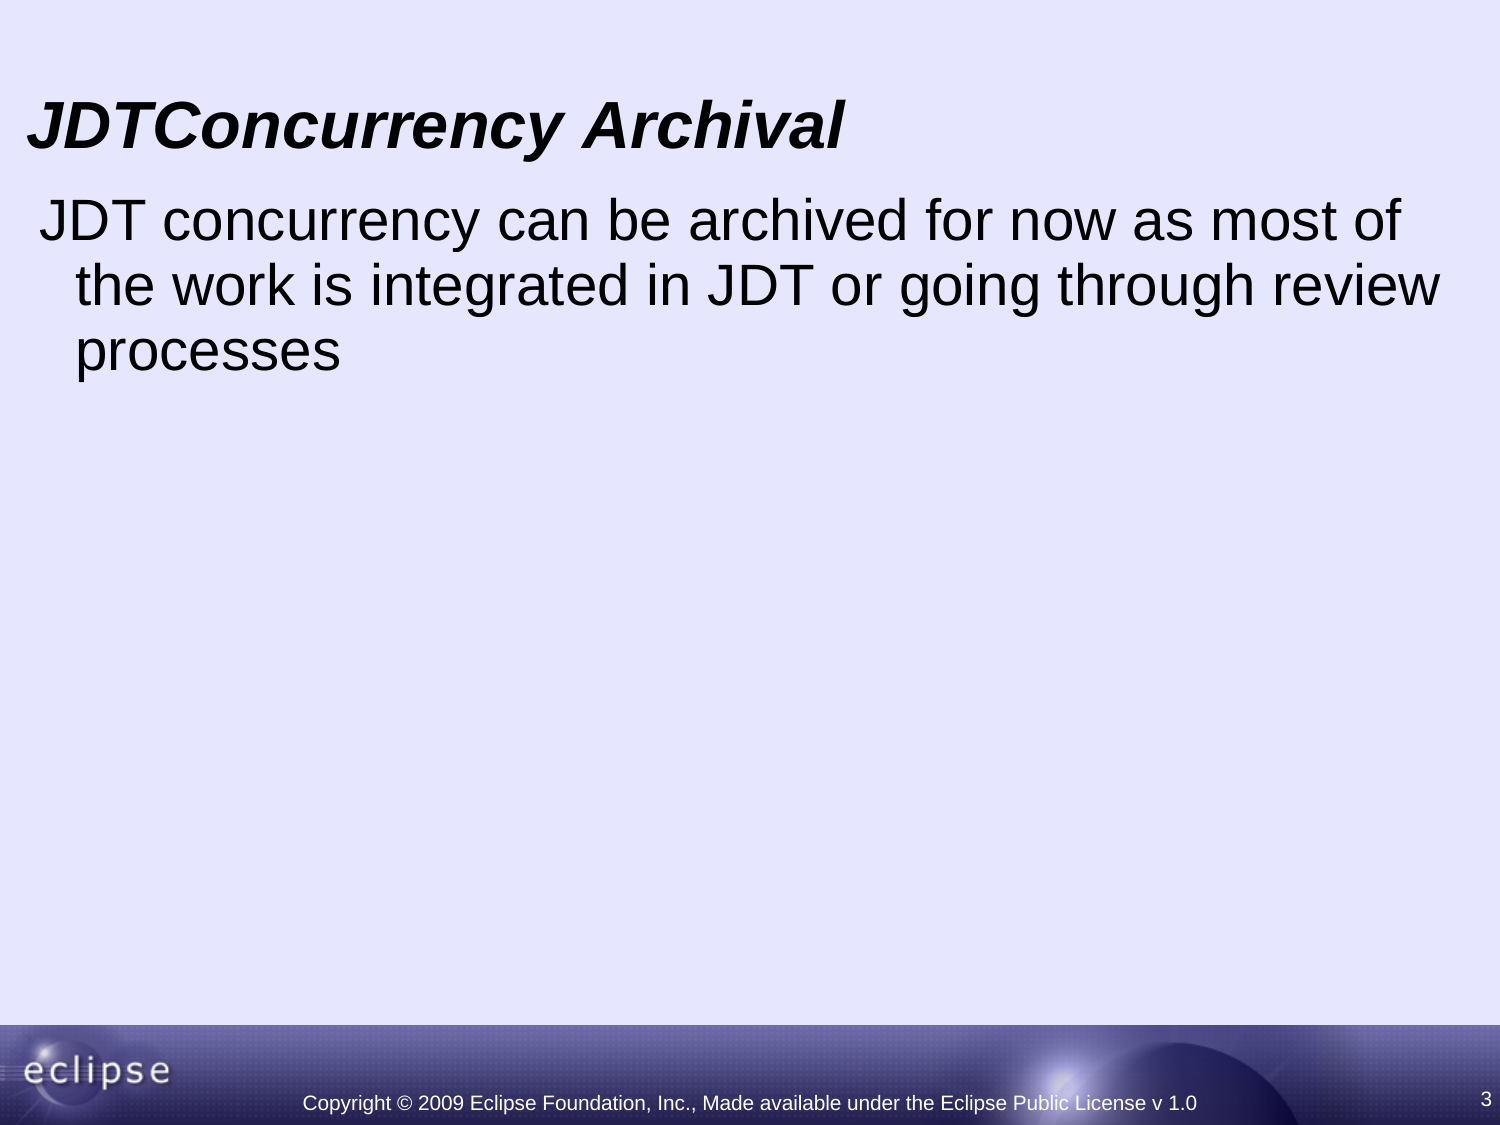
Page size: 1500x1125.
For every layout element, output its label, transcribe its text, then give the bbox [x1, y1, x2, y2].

picture [0, 1025, 1500, 1125]
list JDT concurrency can be archived for now as most of the work is integrated in JDT or going through review processes [37, 187, 1463, 1021]
title JDTConcurrency Archival [26, 77, 1474, 179]
